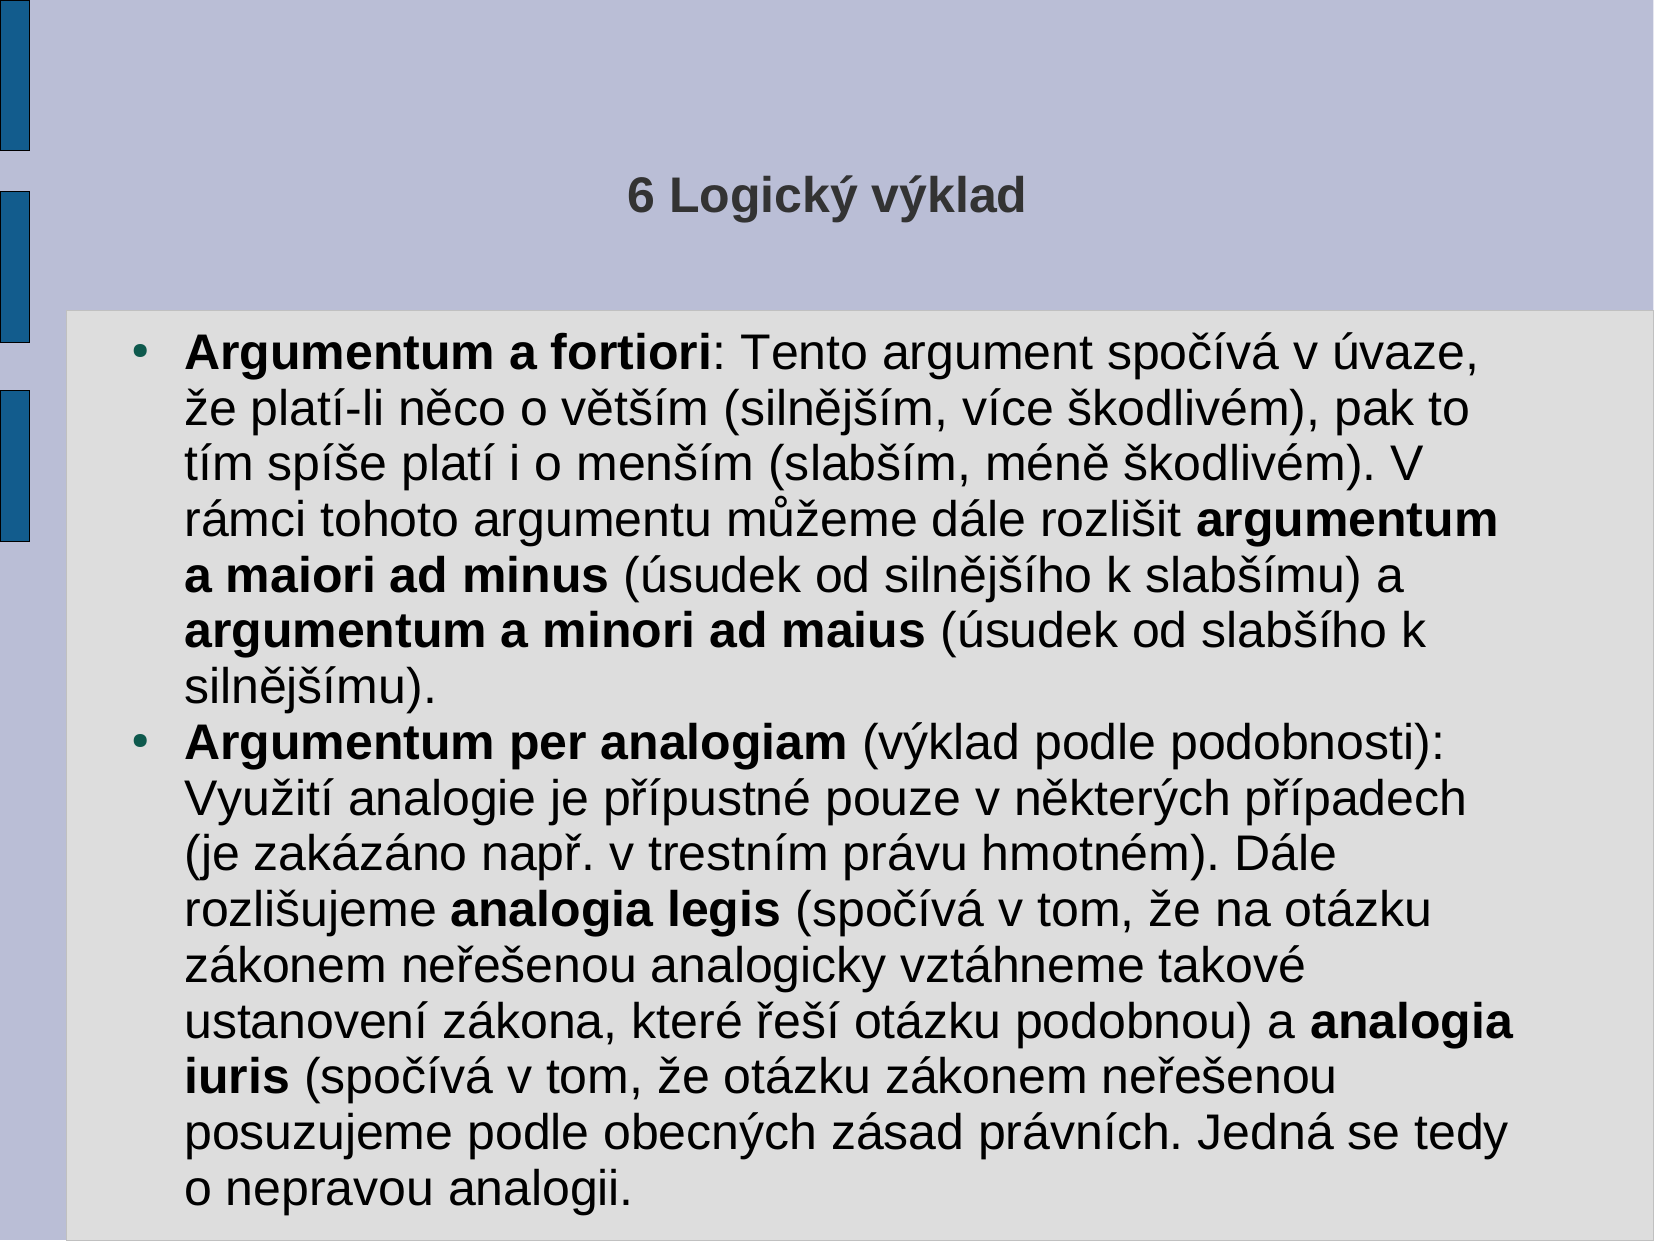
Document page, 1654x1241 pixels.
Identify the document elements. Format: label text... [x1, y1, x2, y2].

title 6 Logický výklad [121, 91, 1534, 299]
list Argumentum a fortiori: Tento argument spočívá v úvaze, že platí-li něco o větším (silnějším, více škodlivém), pak to tím spíše platí i o menším (slabším, méně škodlivém). V rámci tohoto argumentu můžeme dále rozlišit argumentum a maiori ad minus (úsudek od silnějšího k slabšímu) a argumentum a minori ad maius (úsudek od slabšího k silnějšímu). Argumentum per analogiam (výklad podle podobnosti): Využití analogie je přípustné pouze v některých případech (je zakázáno např. v trestním právu hmotném). Dále rozlišujeme analogia legis (spočívá v tom, že na otázku zákonem neřešenou analogicky vztáhneme takové ustanovení zákona, které řeší otázku podobnou) a analogia iuris (spočívá v tom, že otázku zákonem neřešenou posuzujeme podle obecných zásad právních. Jedná se tedy o nepravou analogii. [113, 323, 1526, 1228]
